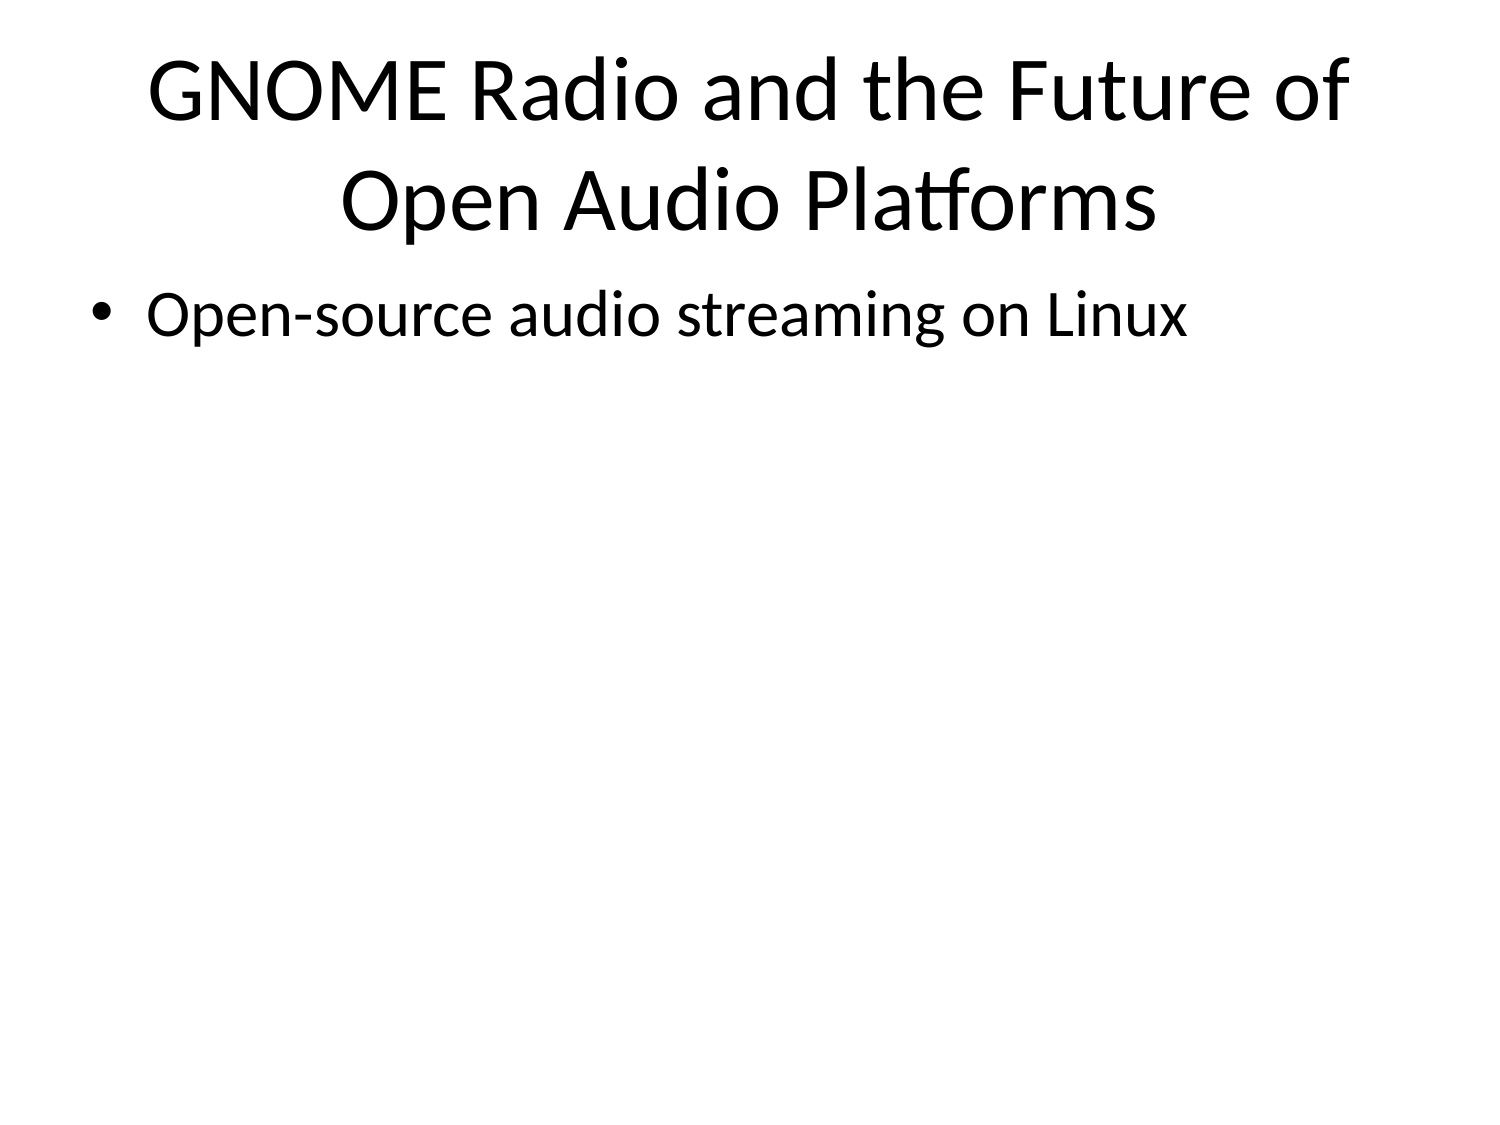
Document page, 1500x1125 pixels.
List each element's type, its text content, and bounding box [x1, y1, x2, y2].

title GNOME Radio and the Future of Open Audio Platforms [75, 45, 1425, 233]
list Open-source audio streaming on Linux [75, 262, 1425, 1005]
